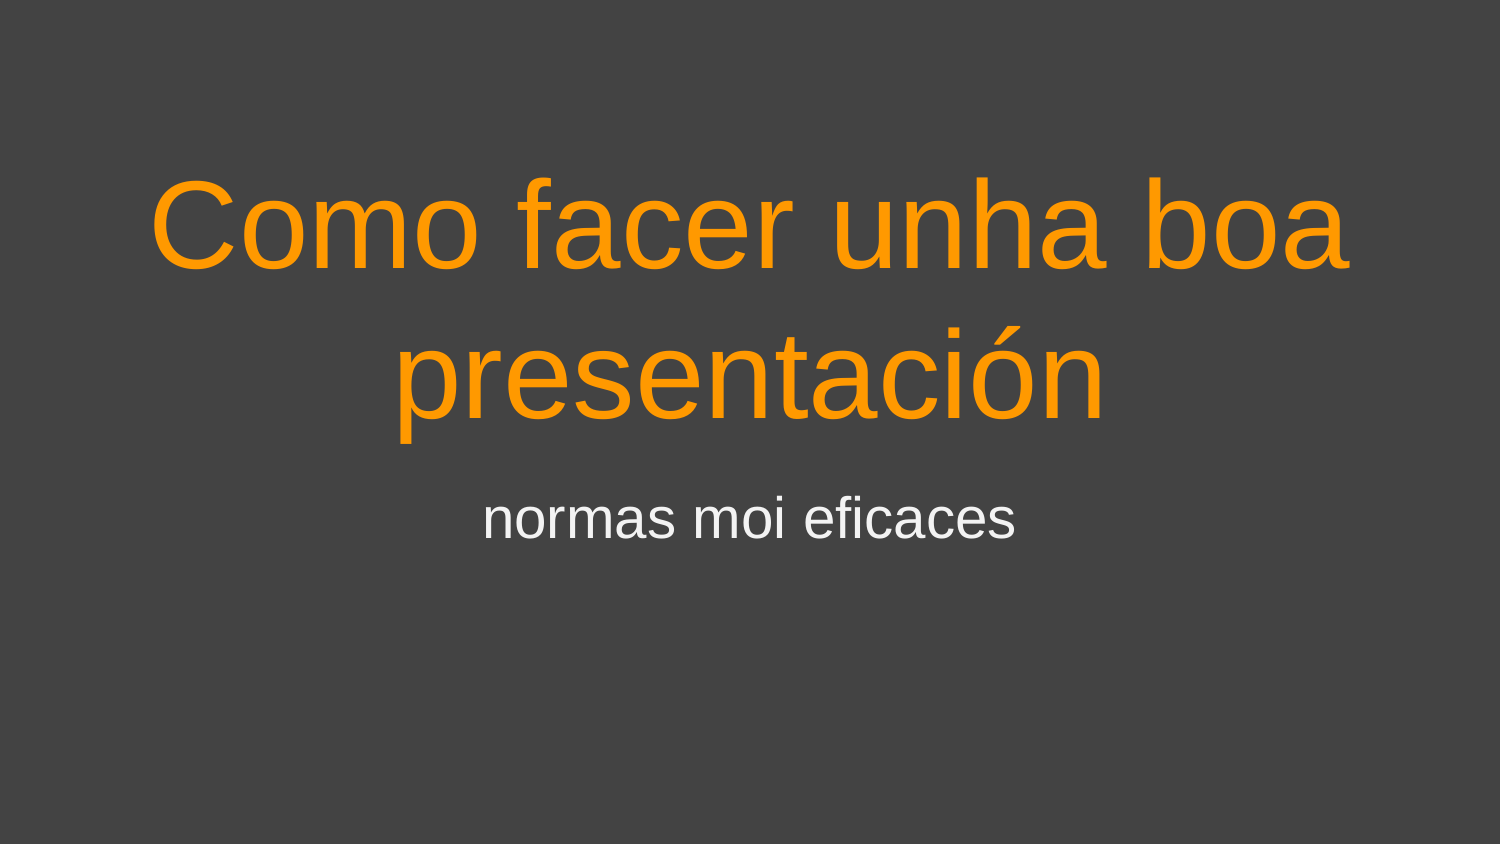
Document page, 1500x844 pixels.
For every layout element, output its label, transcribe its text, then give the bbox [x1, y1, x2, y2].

subtitle normas moi eficaces [51, 464, 1449, 595]
title Como facer unha boa presentación [51, 122, 1449, 459]
